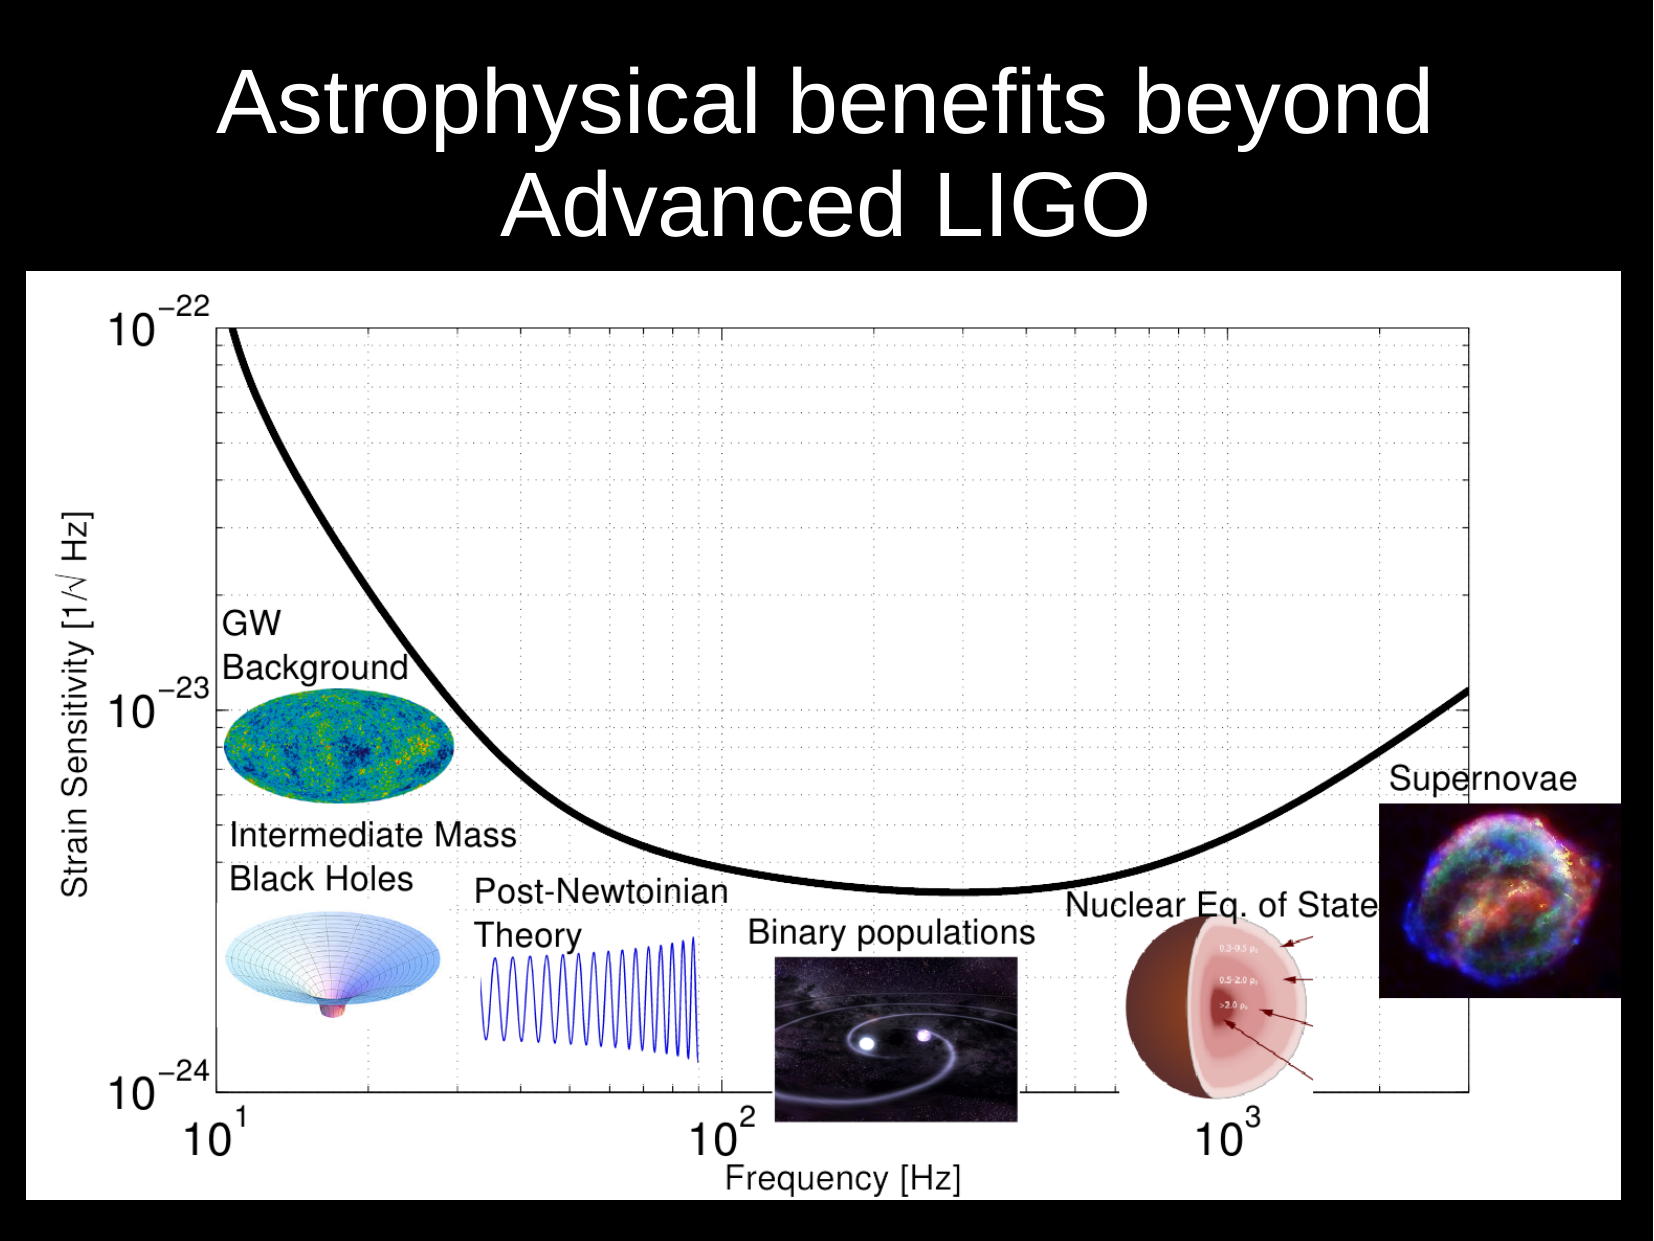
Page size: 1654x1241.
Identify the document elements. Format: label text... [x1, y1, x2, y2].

title Astrophysical benefits beyond Advanced LIGO [82, 49, 1571, 257]
picture [26, 271, 1621, 1201]
